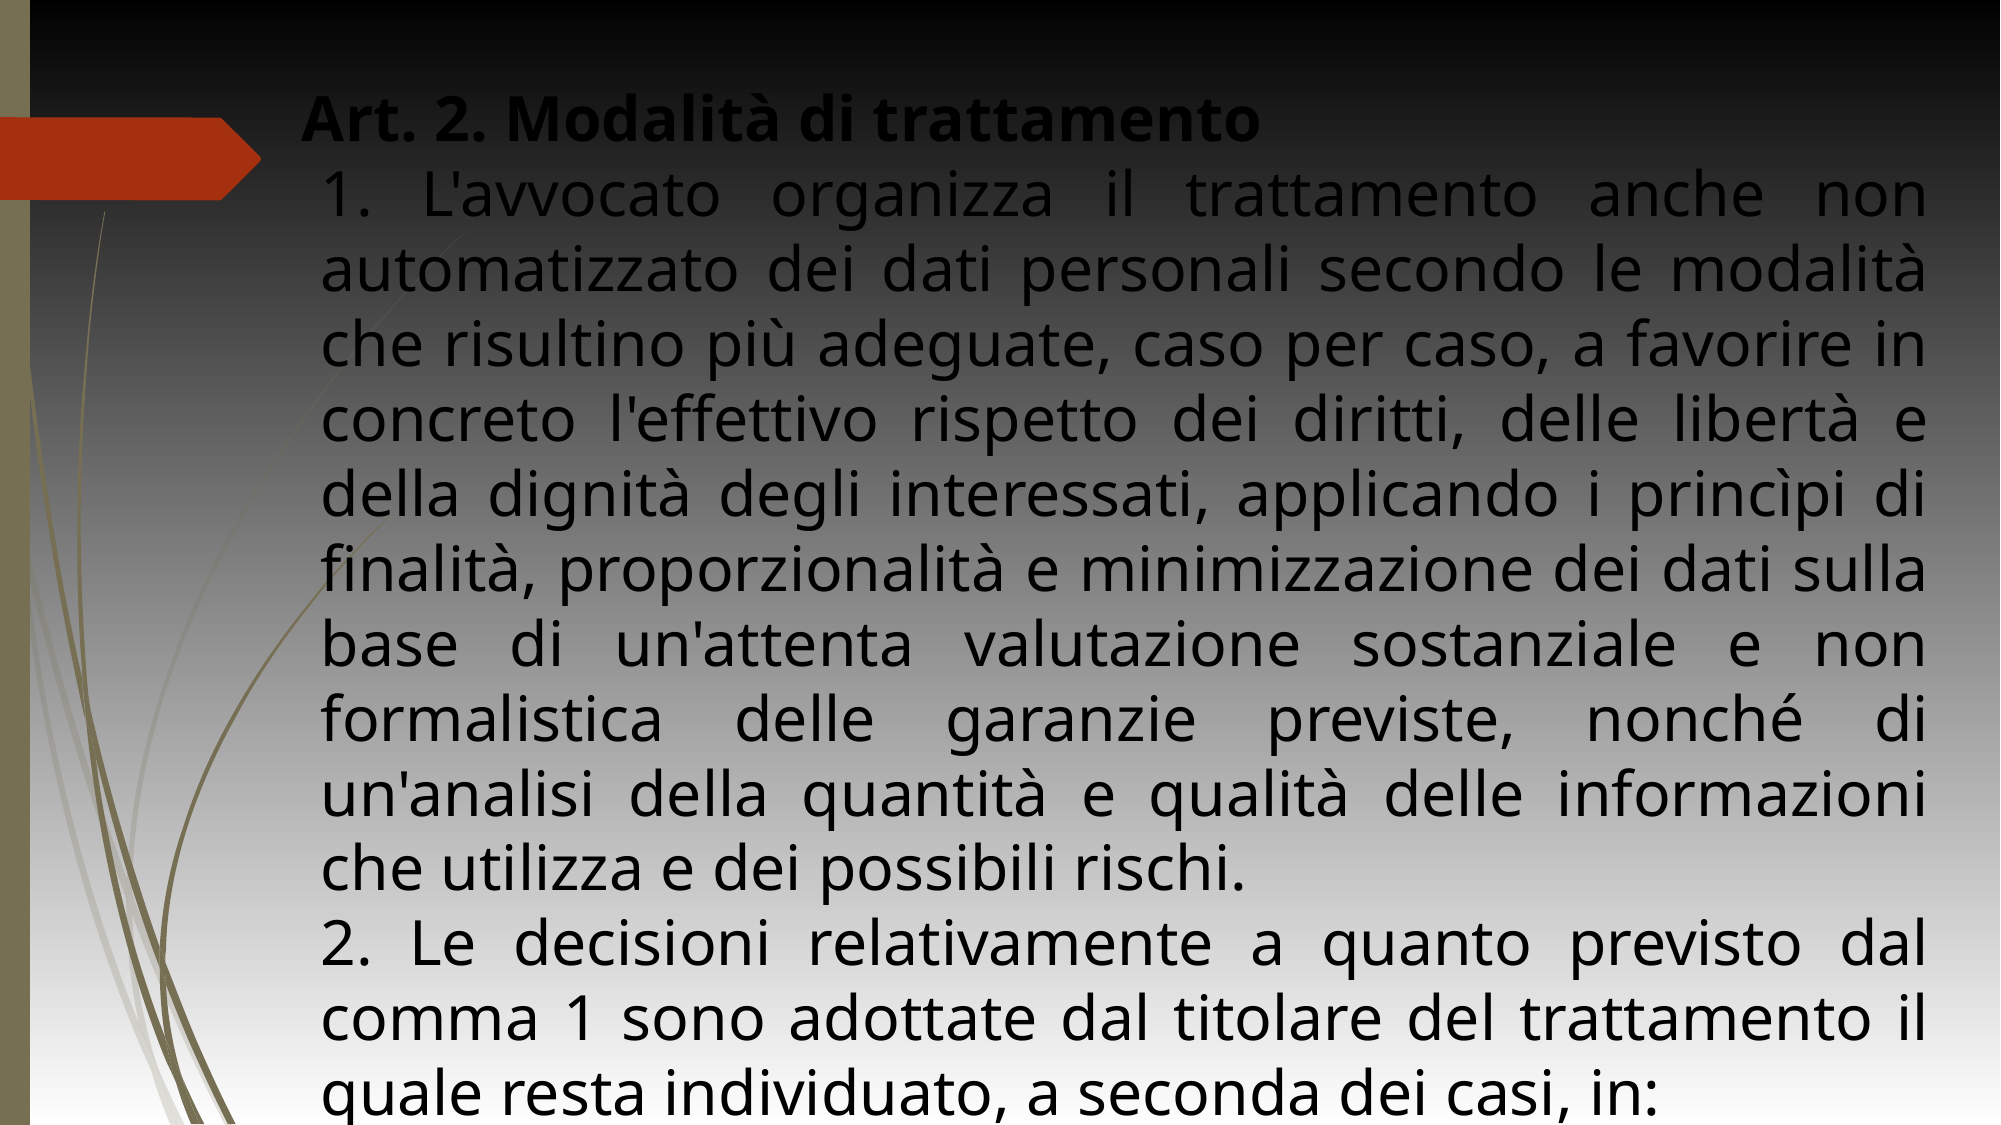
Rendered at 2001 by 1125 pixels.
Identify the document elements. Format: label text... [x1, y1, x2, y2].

list Art. 2. Modalità di trattamento 1. L'avvocato organizza il trattamento anche non automatizzato dei dati personali secondo le modalità che risultino più adeguate, caso per caso, a favorire in concreto l'effettivo rispetto dei diritti, delle libertà e della dignità degli interessati, applicando i princìpi di finalità, proporzionalità e minimizzazione dei dati sulla base di un'attenta valutazione sostanziale e non formalistica delle garanzie previste, nonché di un'analisi della quantità e qualità delle informazioni che utilizza e dei possibili rischi. 2. Le decisioni relativamente a quanto previsto dal comma 1 sono adottate dal titolare del trattamento il quale resta individuato, a seconda dei casi, in: a) un singolo professionista; b) una pluralità di professionisti, codifensori della medesima parte assistita o che, anche al di fuori del mandato di difesa, siano stati comunque interessati a concorrere all'opera professionale quali consulenti o domiciliatari; c) un'associazione tra professionisti o una società di professionisti. 3. Nel quadro delle adeguate istruzioni da impartire per iscritto alle persone autorizzate ad al trattamento dei dati, sono formulate concrete indicazioni in ordine alle modalità che tali soggetti devono osservare, a seconda del loro ruolo di sostituto processuale, di praticante avvocato con o senza abilitazione al patrocinio, di consulente tecnico di parte, perito, investigatore privato o altro ausiliario che non rivesta la qualità di autonomo titolare del trattamento, nonché di tirocinante, stagista o di persona addetta a compiti di collaborazione amministrativa. 4. Specifica attenzione è prestata all'adozione di idonee cautele per prevenire l'ingiustificata raccolta, utilizzazione o conoscenza di dati in caso di: a) acquisizione anche informale di notizie, dati e documenti connotati da un alto grado di confidenzialità o che possono comportare, comunque, rischi specifici per gli interessati; b) scambio di corrispondenza, specie per via telematica; c) esercizio contiguo di attività autonome all'interno di uno studio; d) utilizzo di dati di cui è dubbio l'impiego lecito, anche per effetto del ricorso a tecniche invasive; e) utilizzo e distruzione di dati riportati su particolari dispositivi o supporti, specie elettronici (ivi comprese registrazioni audio/video), o documenti (tabulati di flussi telefonici e informatici, consulenze tecniche e perizie, relazioni redatte da investigatori privati); f) custodia di materiale documentato, ma non utilizzato in un procedimento e ricerche su banche dati a uso interno, specie se consultabili anche telematicamente da uffici dello stesso titolare del trattamento situati altrove; g) acquisizione di dati e documenti da terzi, verificando che si abbia titolo per ottenerli; h) conservazione di atti relativi ad affari definiti. 5. Se i dati sono trattati per esercitare il diritto di difesa in sede giurisdizionale, ciò può avvenire anche prima della pendenza di un procedimento, sempreché i dati medesimi risultino strettamente funzionali all'esercizio del diritto di difesa, in conformità ai princìpi di liceità, proporzionalità e minimizzazione dei dati rispetto alle finalità difensive (art. 5 del Regolamento UE 2016/679). 6. Sono utilizzati lecitamente e secondo correttezza secondo i medesimi principi di cui all’art. 5 del Regolamento (UE) 2016/679: a) i dati personali contenuti in pubblici registri, elenchi, albi, atti o documenti conoscibili da chiunque, nonché in banche di dati, archivi ed elenchi, ivi compresi gli atti dello stato civile, dai quali possono essere estratte lecitamente informazioni personali riportate in certificazioni e attestazioni utilizzabili a fini difensivi; b) atti, annotazioni, dichiarazioni e informazioni acquisite nell'ambito di indagini difensive, in particolare ai sensi degli articoli 391-bis, 391-ter e 391-quater del codice di procedura penale, evitando l'ingiustificato rilascio di copie eventualmente richieste. Se per effetto di un conferimento accidentale, anche in sede di acquisizione di dichiarazioni e informazioni ai sensi dei medesimi articoli 391-bis, 391-ter e 391-quater, sono raccolti dati eccedenti e non pertinenti rispetto alle finalità difensive, tali dati, qualora non possano essere estrapolati o distrutti, formano un unico contesto, unitariamente agli altri dati raccolti. [287, 71, 1946, 1125]
